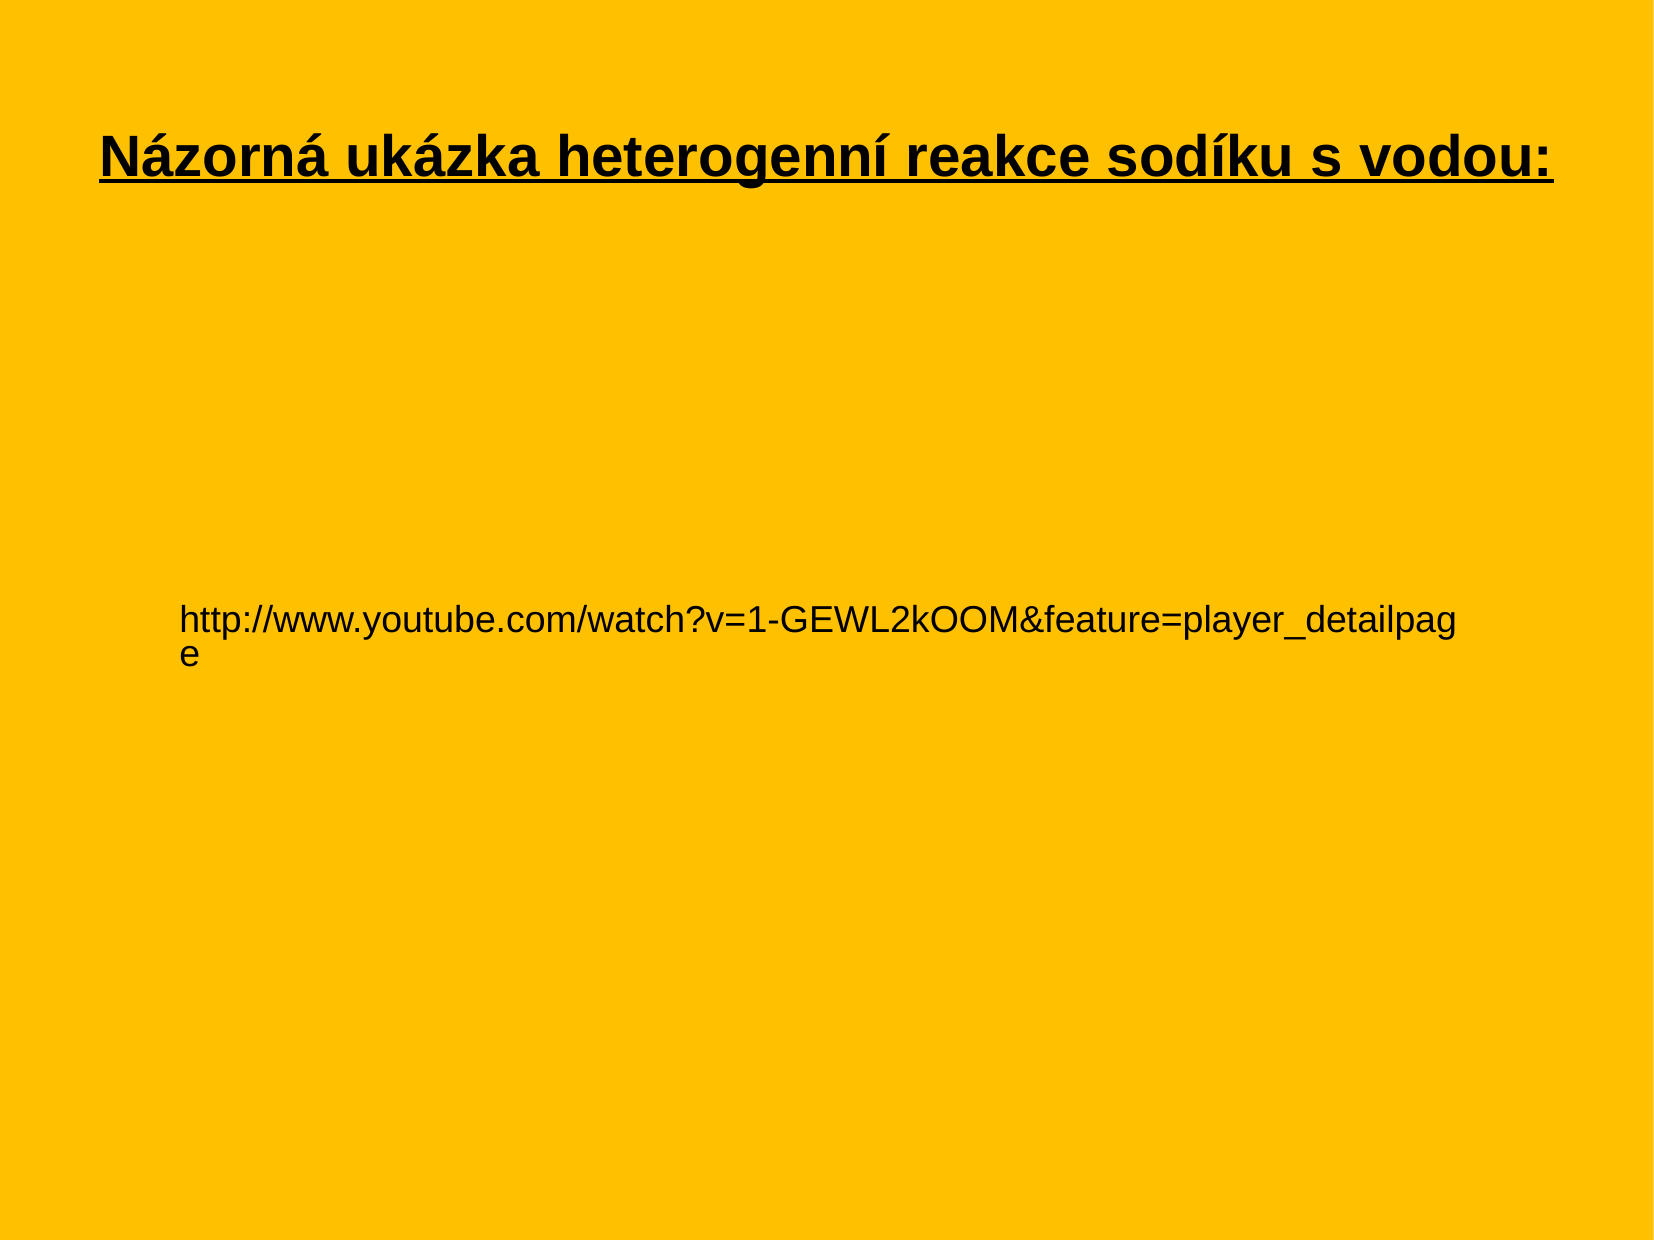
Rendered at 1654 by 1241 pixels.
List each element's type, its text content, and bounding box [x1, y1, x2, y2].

text_box http://www.youtube.com/watch?v=1-GEWL2kOOM&feature=player_detailpage [164, 591, 1490, 649]
title Názorná ukázka heterogenní reakce sodíku s vodou: [82, 49, 1571, 257]
